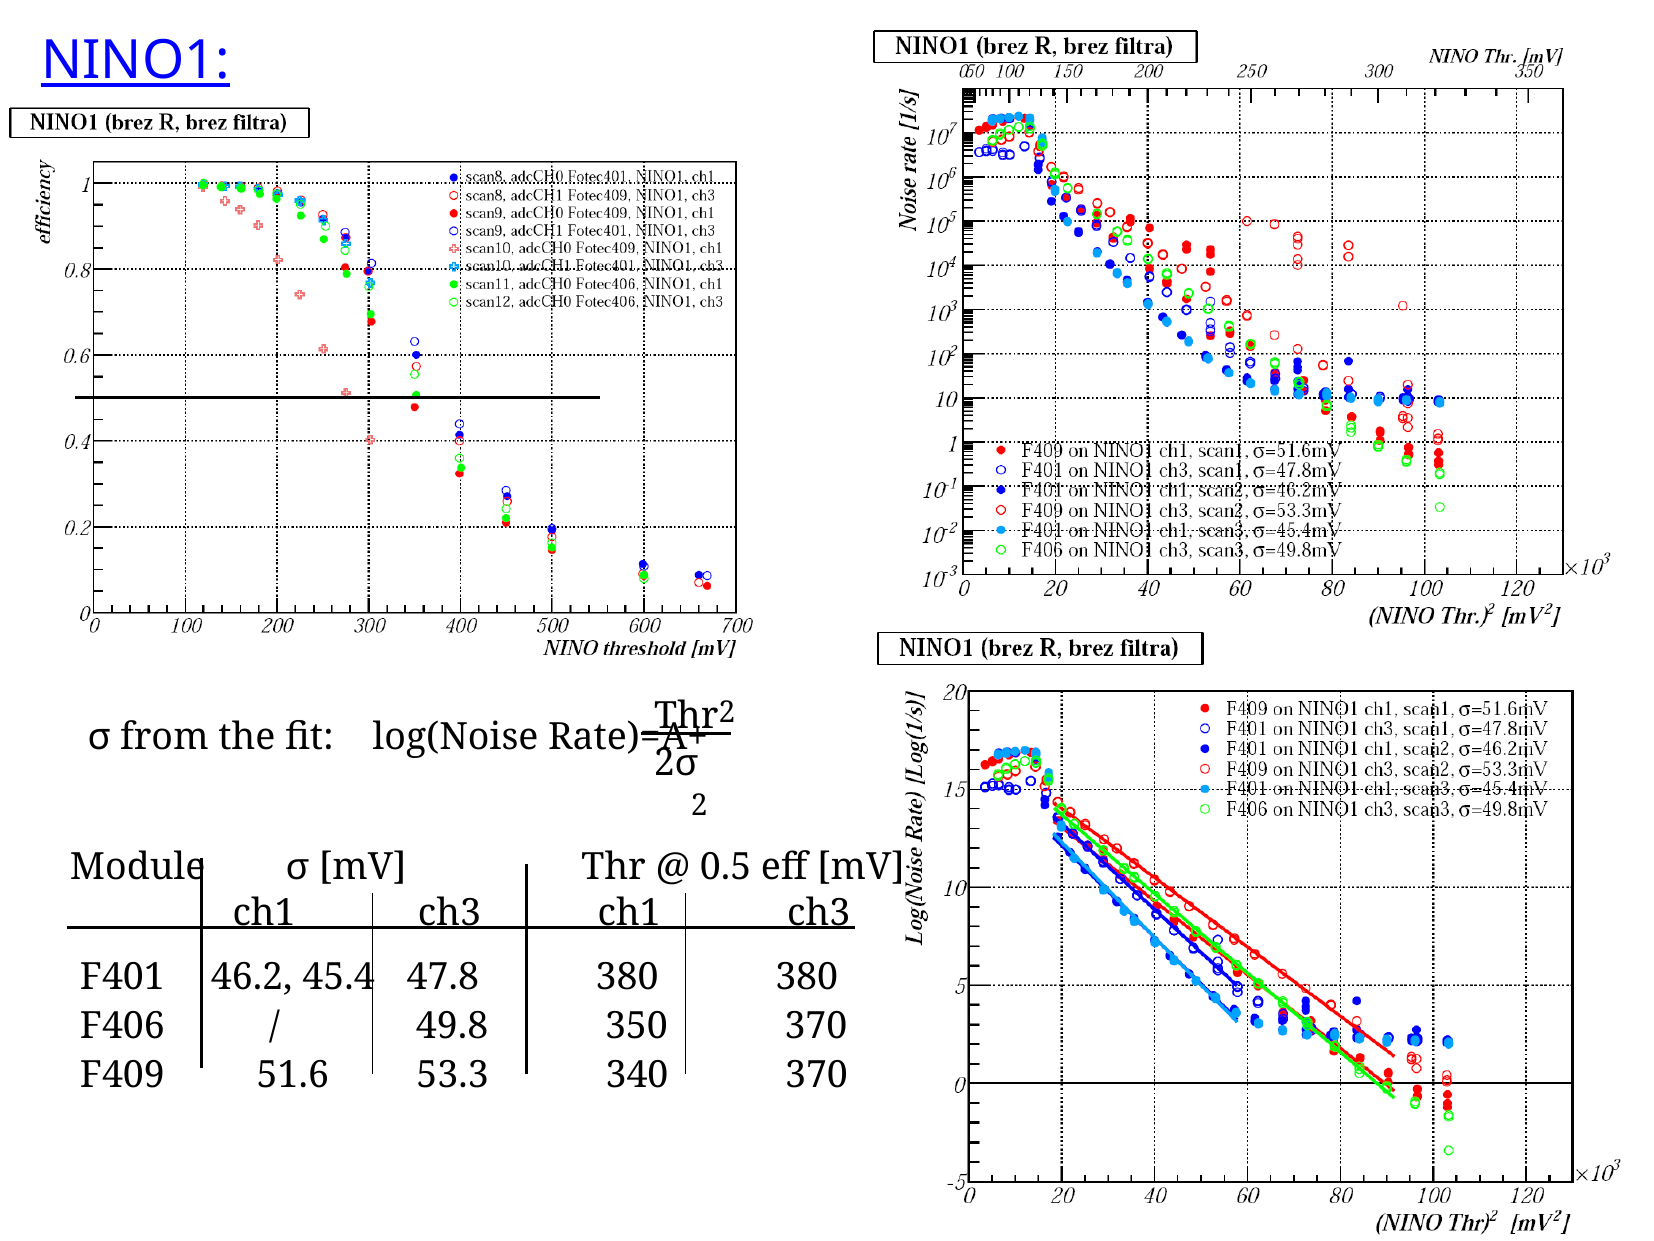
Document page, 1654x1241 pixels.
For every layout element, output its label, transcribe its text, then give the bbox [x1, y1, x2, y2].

list Thr2 [639, 691, 760, 750]
list 2σ2 [639, 750, 715, 798]
picture [867, 29, 1625, 1238]
list σ from the fit: log(Noise Rate)=A+ [72, 713, 701, 803]
picture [6, 105, 757, 663]
list Module σ [mV] Thr @ 0.5 eff [mV] ch1 ch3 ch1 ch3 F401 46.2, 45.4 47.8 380 380 F406 / 49.8 350 370 F409 51.6 53.3 340 370 [55, 843, 934, 1110]
title NINO1: [41, 0, 1088, 161]
